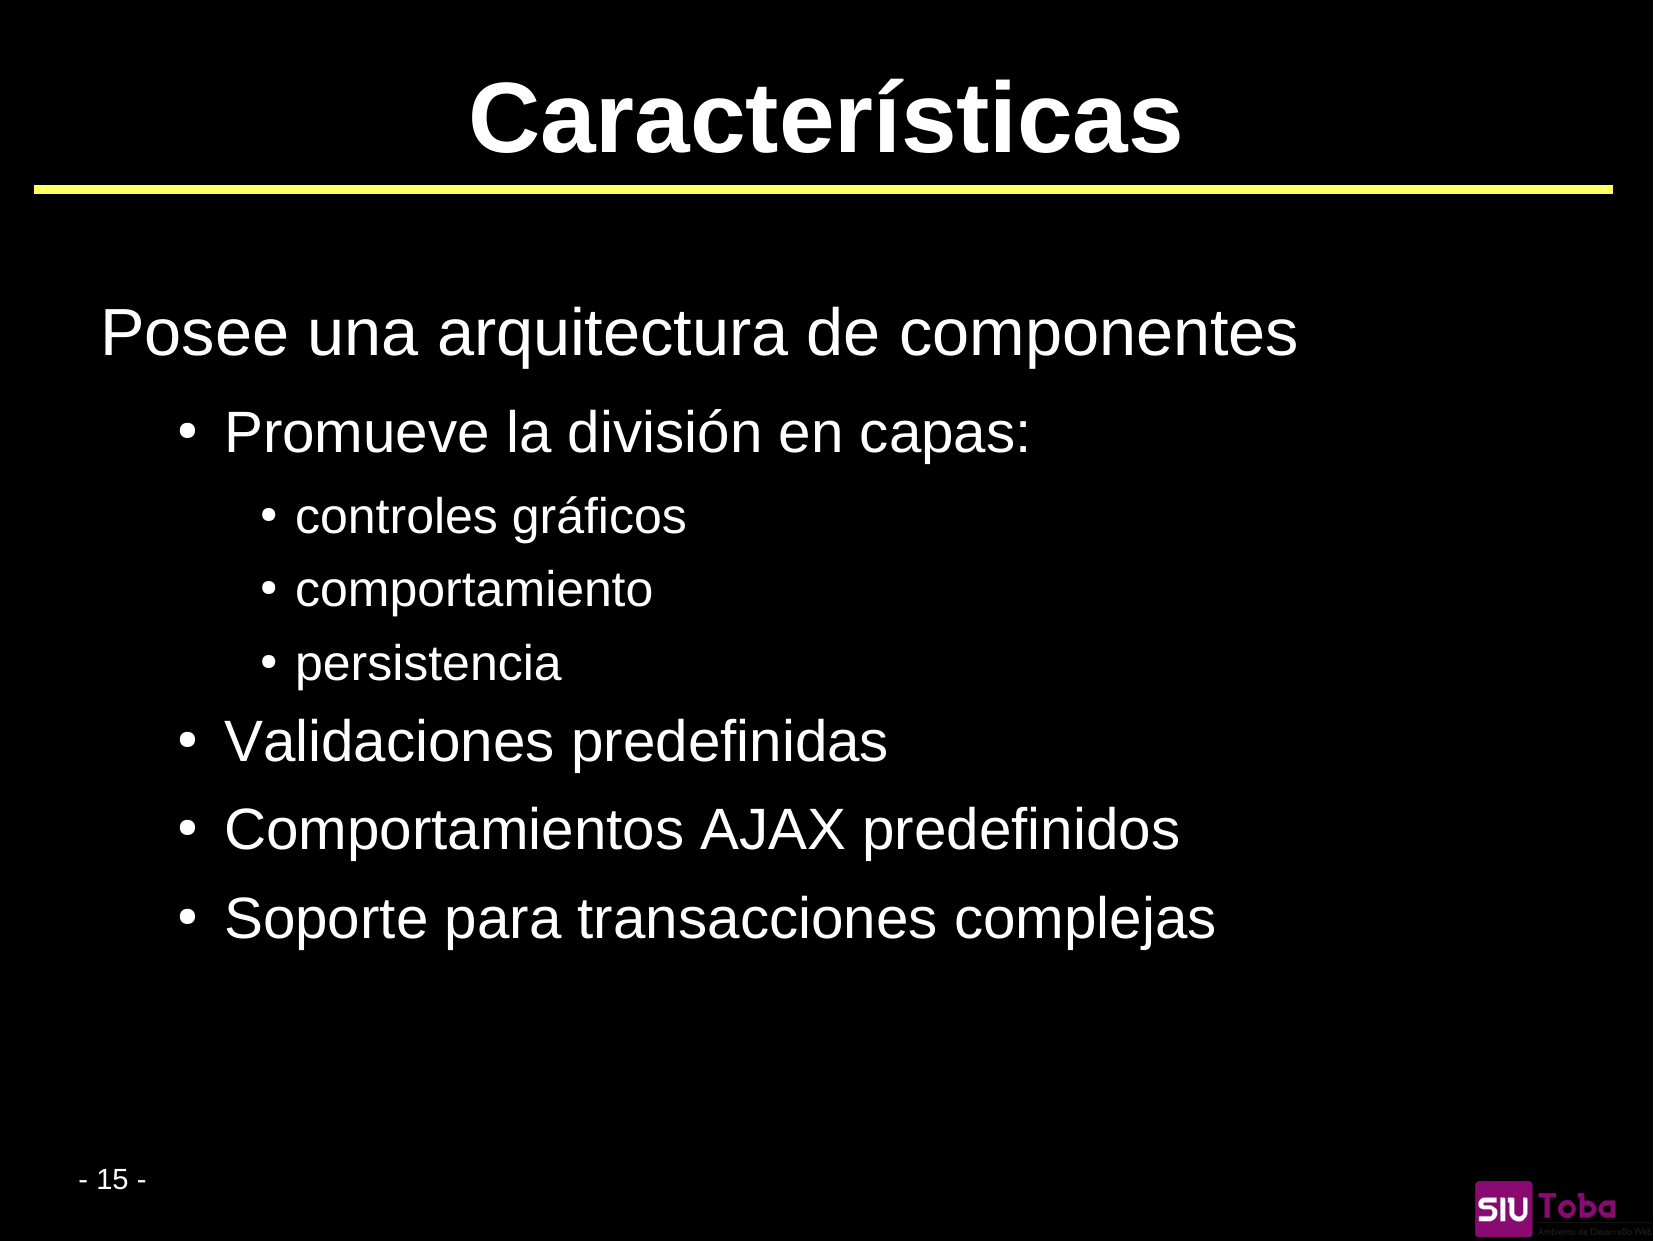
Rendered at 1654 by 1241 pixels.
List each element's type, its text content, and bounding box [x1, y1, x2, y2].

list Posee una arquitectura de componentes Promueve la división en capas: controles gráficos comportamiento persistencia Validaciones predefinidas Comportamientos AJAX predefinidos Soporte para transacciones complejas [82, 295, 1565, 1095]
picture [1475, 1181, 1652, 1237]
title Características [58, 47, 1594, 188]
